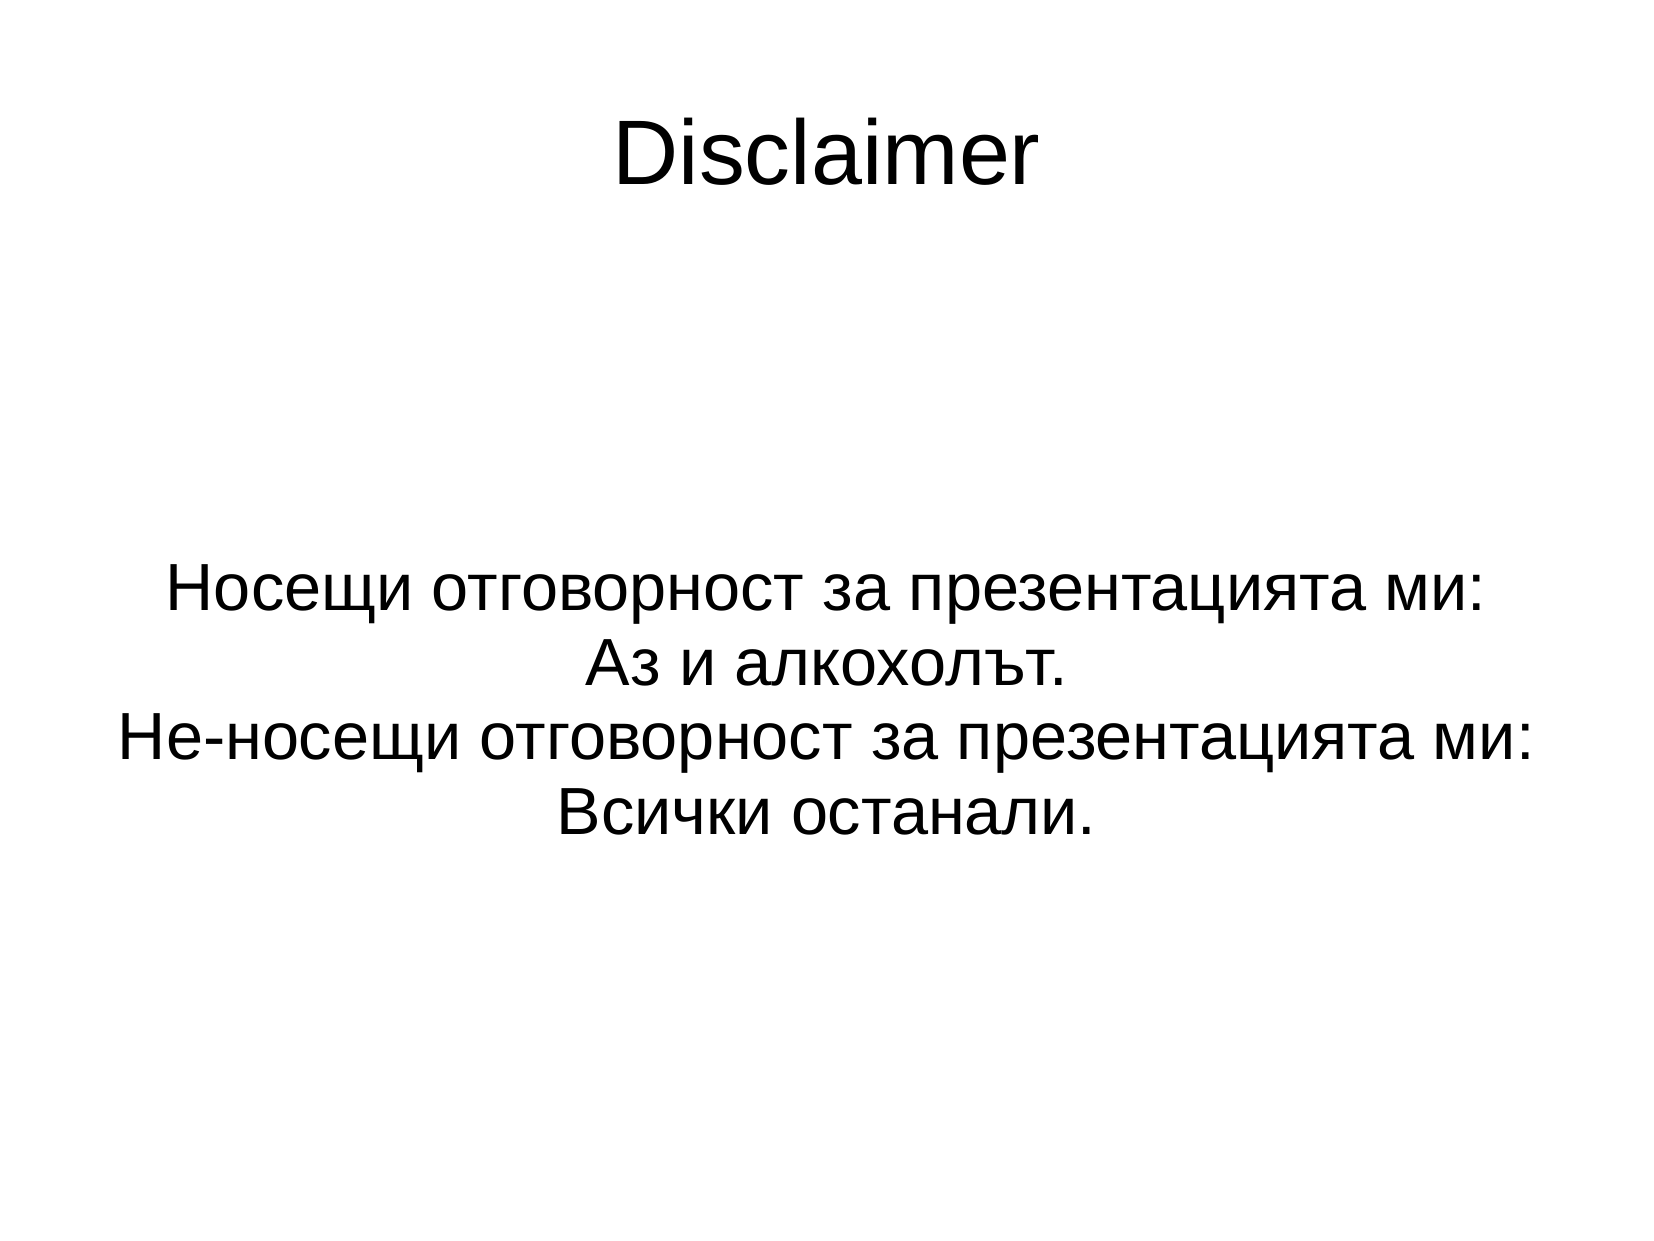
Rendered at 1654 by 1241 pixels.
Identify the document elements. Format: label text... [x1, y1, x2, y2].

title Disclaimer [82, 49, 1571, 257]
subtitle Носещи отговорност за презентацията ми: Аз и алкохолът. Не-носещи отговорност за презентацията ми: Всички останали. [82, 297, 1571, 1102]
